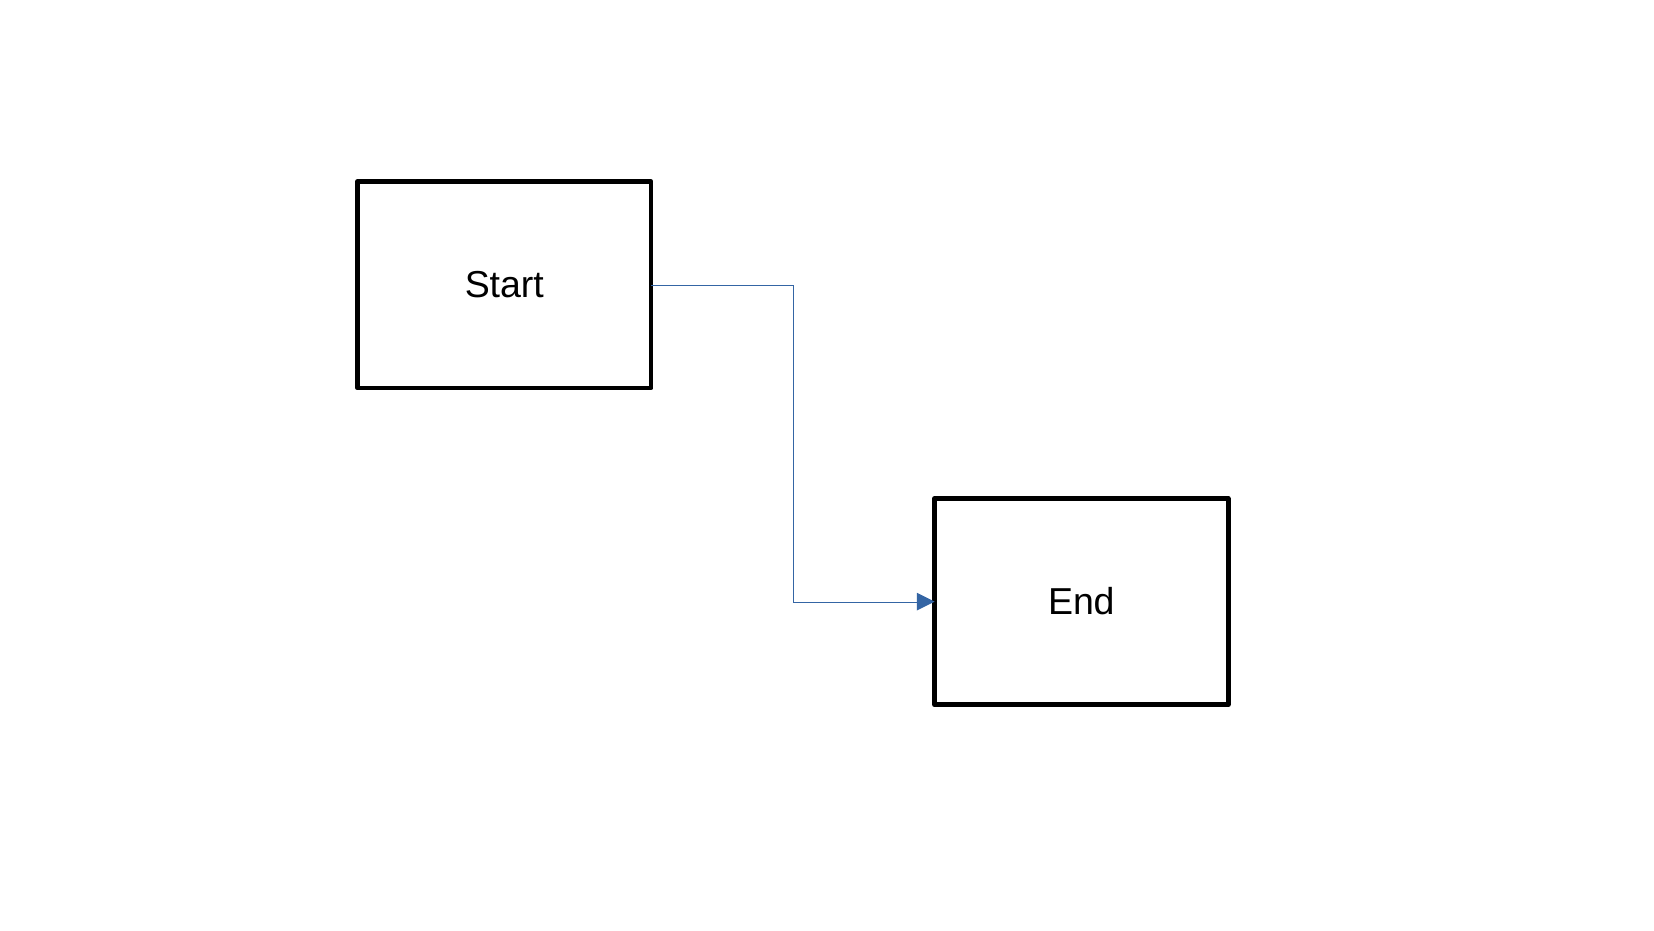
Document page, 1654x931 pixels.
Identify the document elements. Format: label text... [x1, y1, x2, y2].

text_box End [934, 498, 1229, 705]
text_box Start [357, 181, 652, 388]
